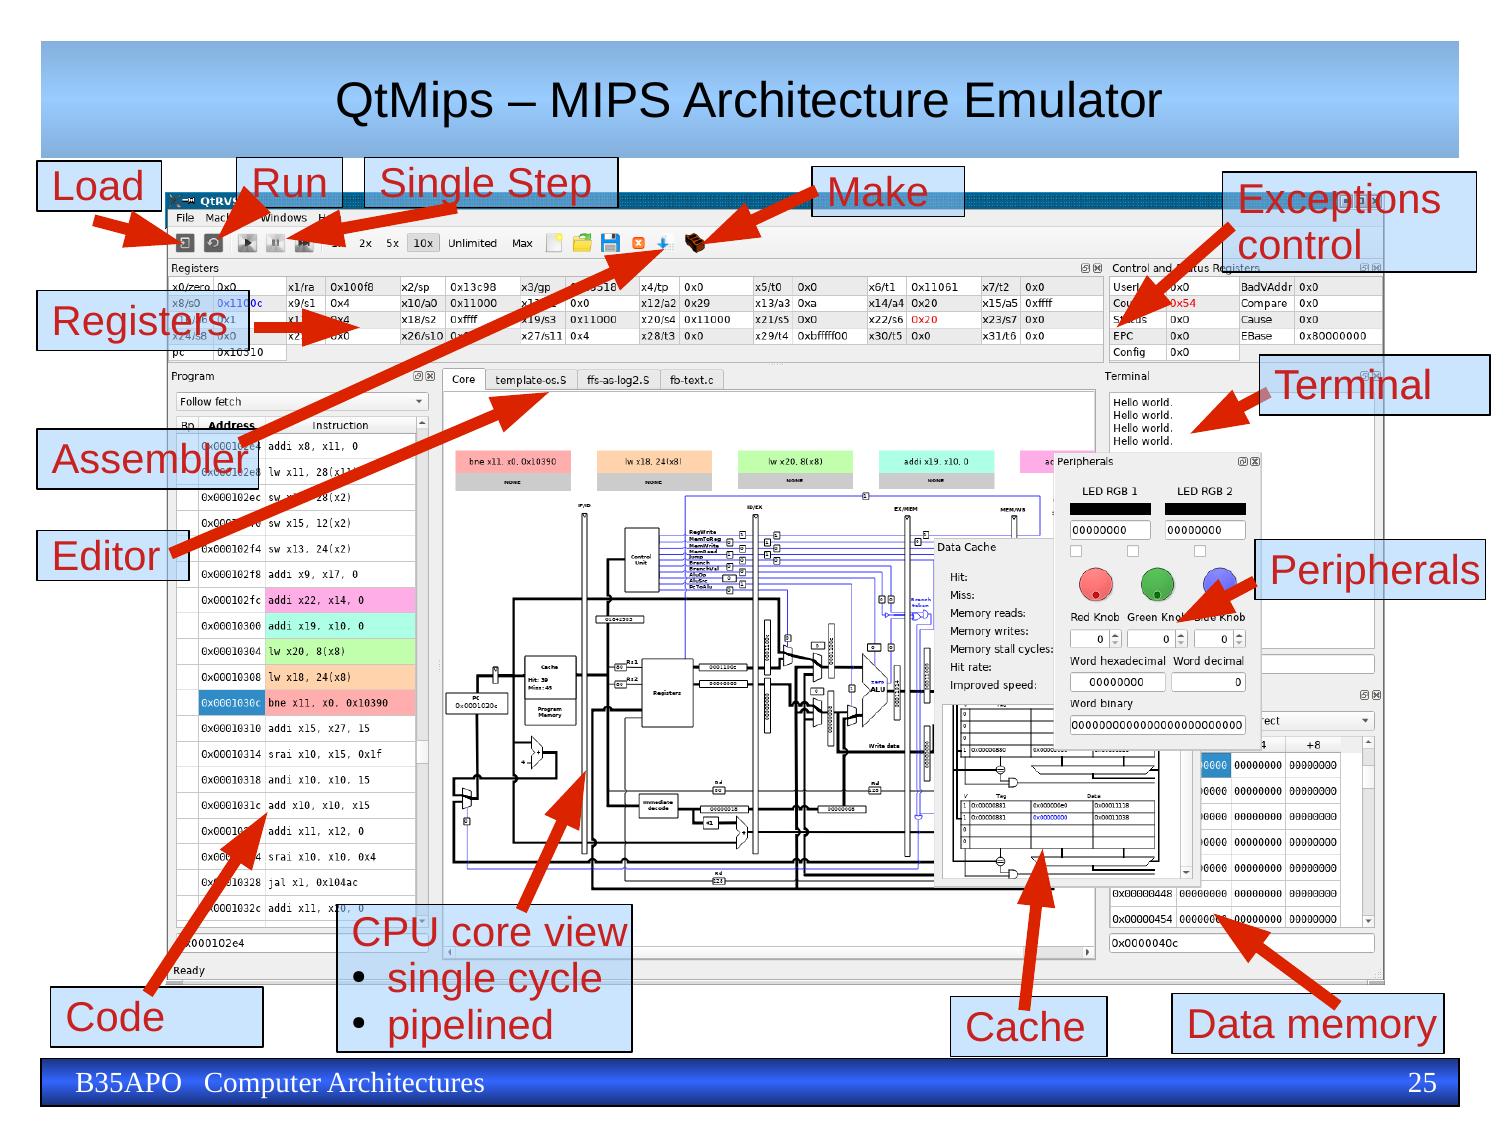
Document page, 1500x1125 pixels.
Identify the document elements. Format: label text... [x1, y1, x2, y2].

title QtMips – MIPS Architecture Emulator [41, 41, 1459, 158]
text_box Data memory [1171, 993, 1445, 1054]
text_box Registers [36, 290, 250, 351]
text_box Peripherals [1254, 539, 1486, 600]
text_box Load [36, 160, 162, 211]
picture [165, 209, 1385, 986]
text_box CPU core view single cycle pipelined [336, 904, 633, 1052]
text_box Single Step [364, 157, 619, 208]
text_box Make [812, 166, 965, 217]
text_box Code [50, 987, 263, 1048]
text_box Run [236, 157, 343, 208]
text_box Terminal [1259, 355, 1491, 416]
text_box Run [258, 171, 274, 182]
text_box Exceptions control [1222, 171, 1477, 273]
text_box Assembler [36, 429, 259, 490]
picture [340, 210, 405, 222]
text_box Editor [36, 530, 190, 581]
text_box Cache [950, 996, 1108, 1057]
